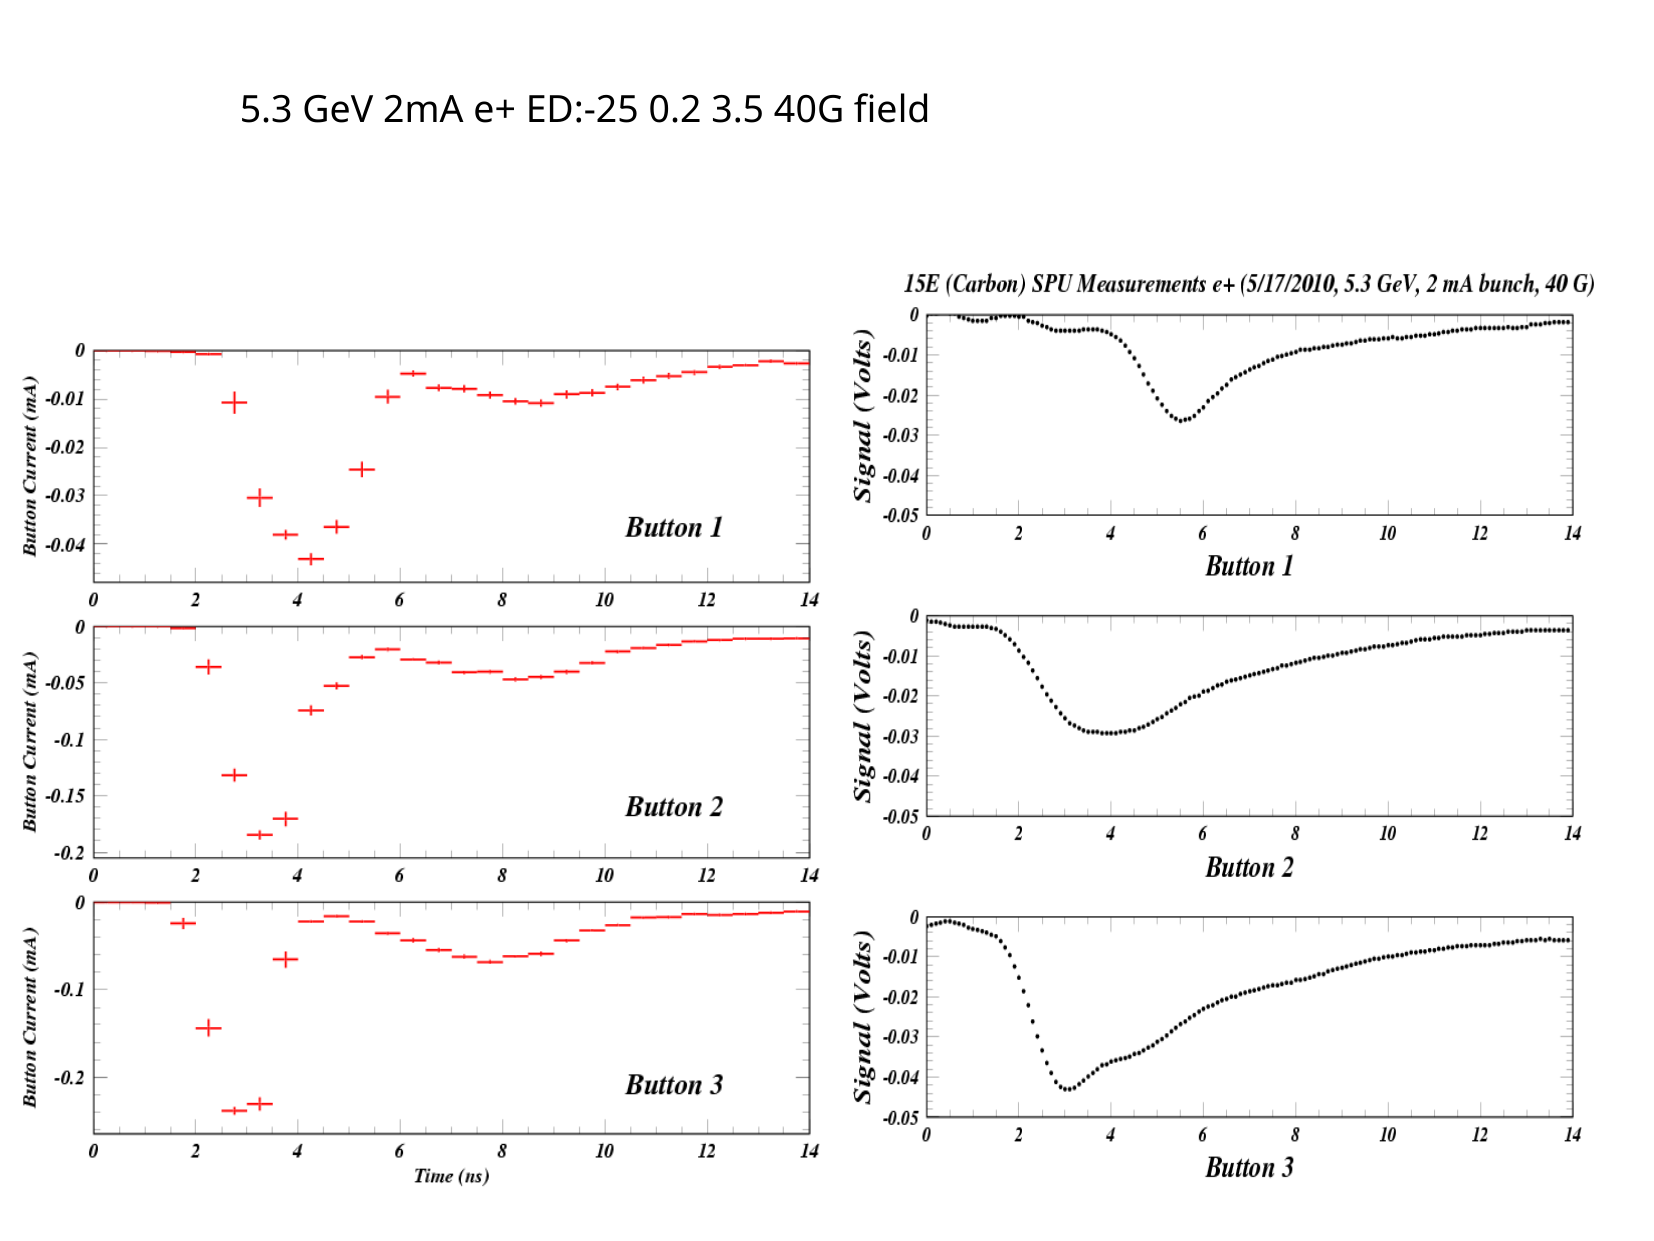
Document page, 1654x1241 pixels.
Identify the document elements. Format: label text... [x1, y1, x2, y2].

picture [0, 259, 1627, 1216]
text_box 5.3 GeV 2mA e+ ED:-25 0.2 3.5 40G field [225, 75, 1088, 134]
